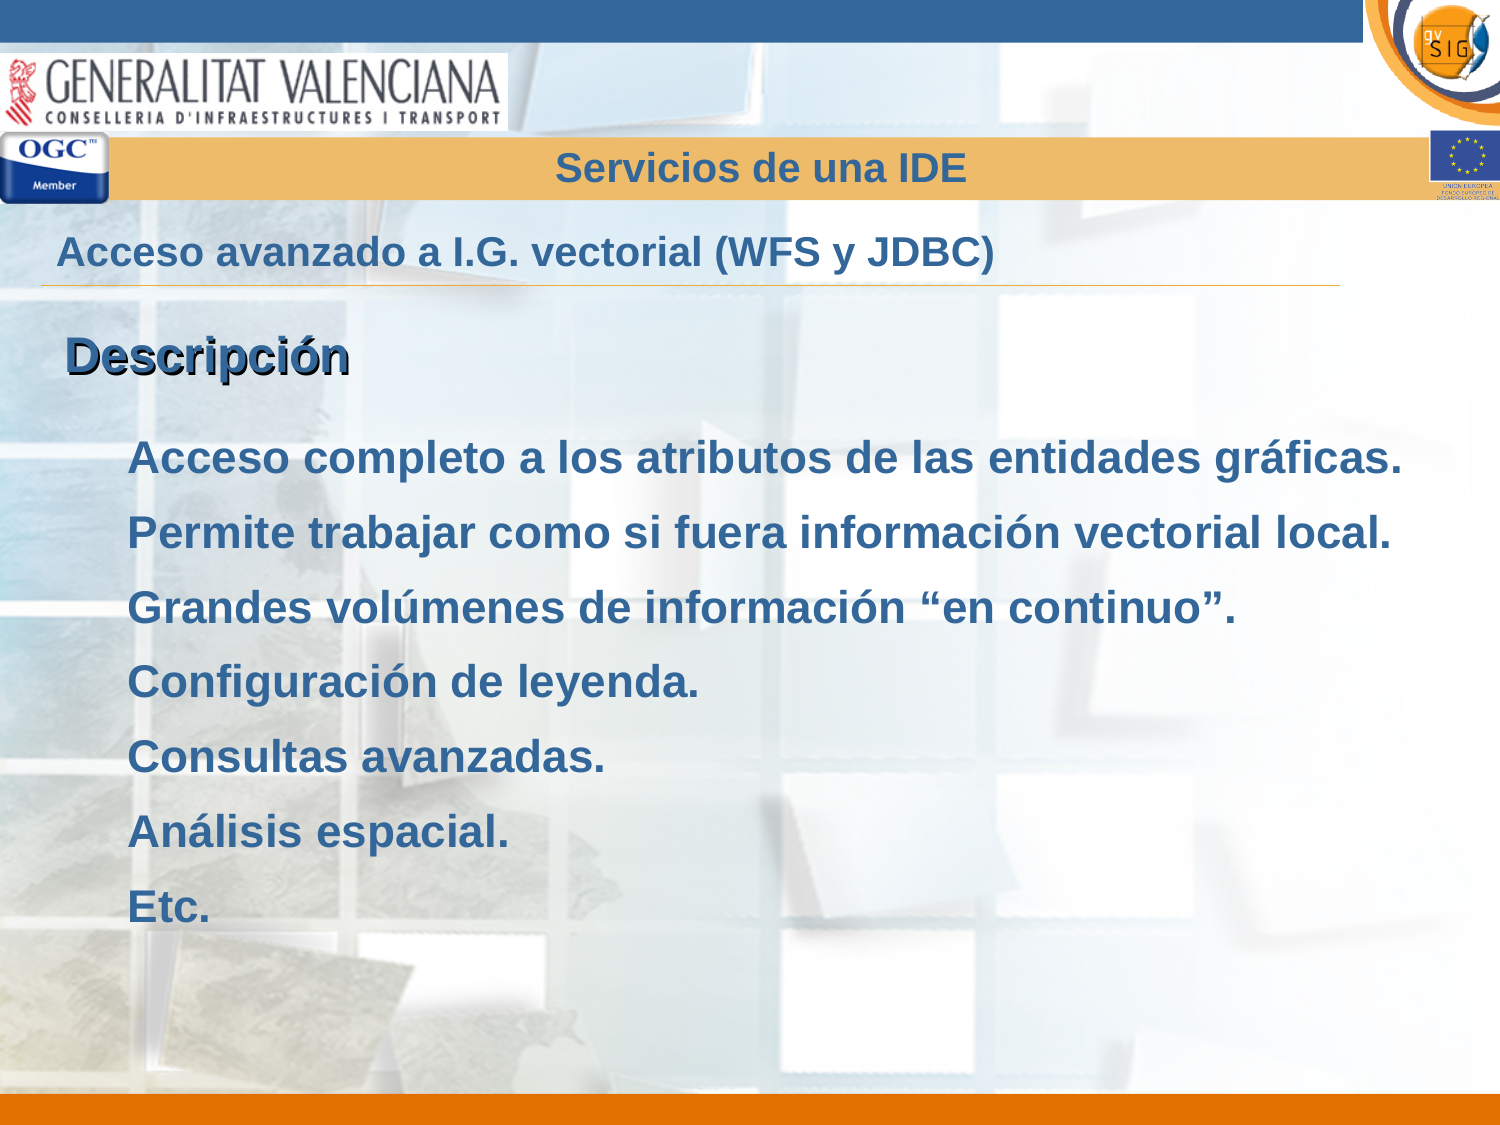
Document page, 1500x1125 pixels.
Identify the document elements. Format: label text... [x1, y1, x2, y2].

text_box Servicios de una IDE [145, 146, 1389, 202]
text_box Descripción [49, 322, 1021, 395]
picture [0, 132, 109, 204]
text_box Acceso completo a los atributos de las entidades gráficas. Permite trabajar como si fuera información vectorial local. Grandes volúmenes de información “en continuo”. Configuración de leyenda. Consultas avanzadas. Análisis espacial. Etc. [100, 424, 1443, 1109]
picture [1429, 129, 1500, 200]
text_box Acceso avanzado a I.G. vectorial (WFS y JDBC) [41, 222, 1197, 286]
picture [0, 53, 508, 131]
picture [1363, 0, 1500, 127]
